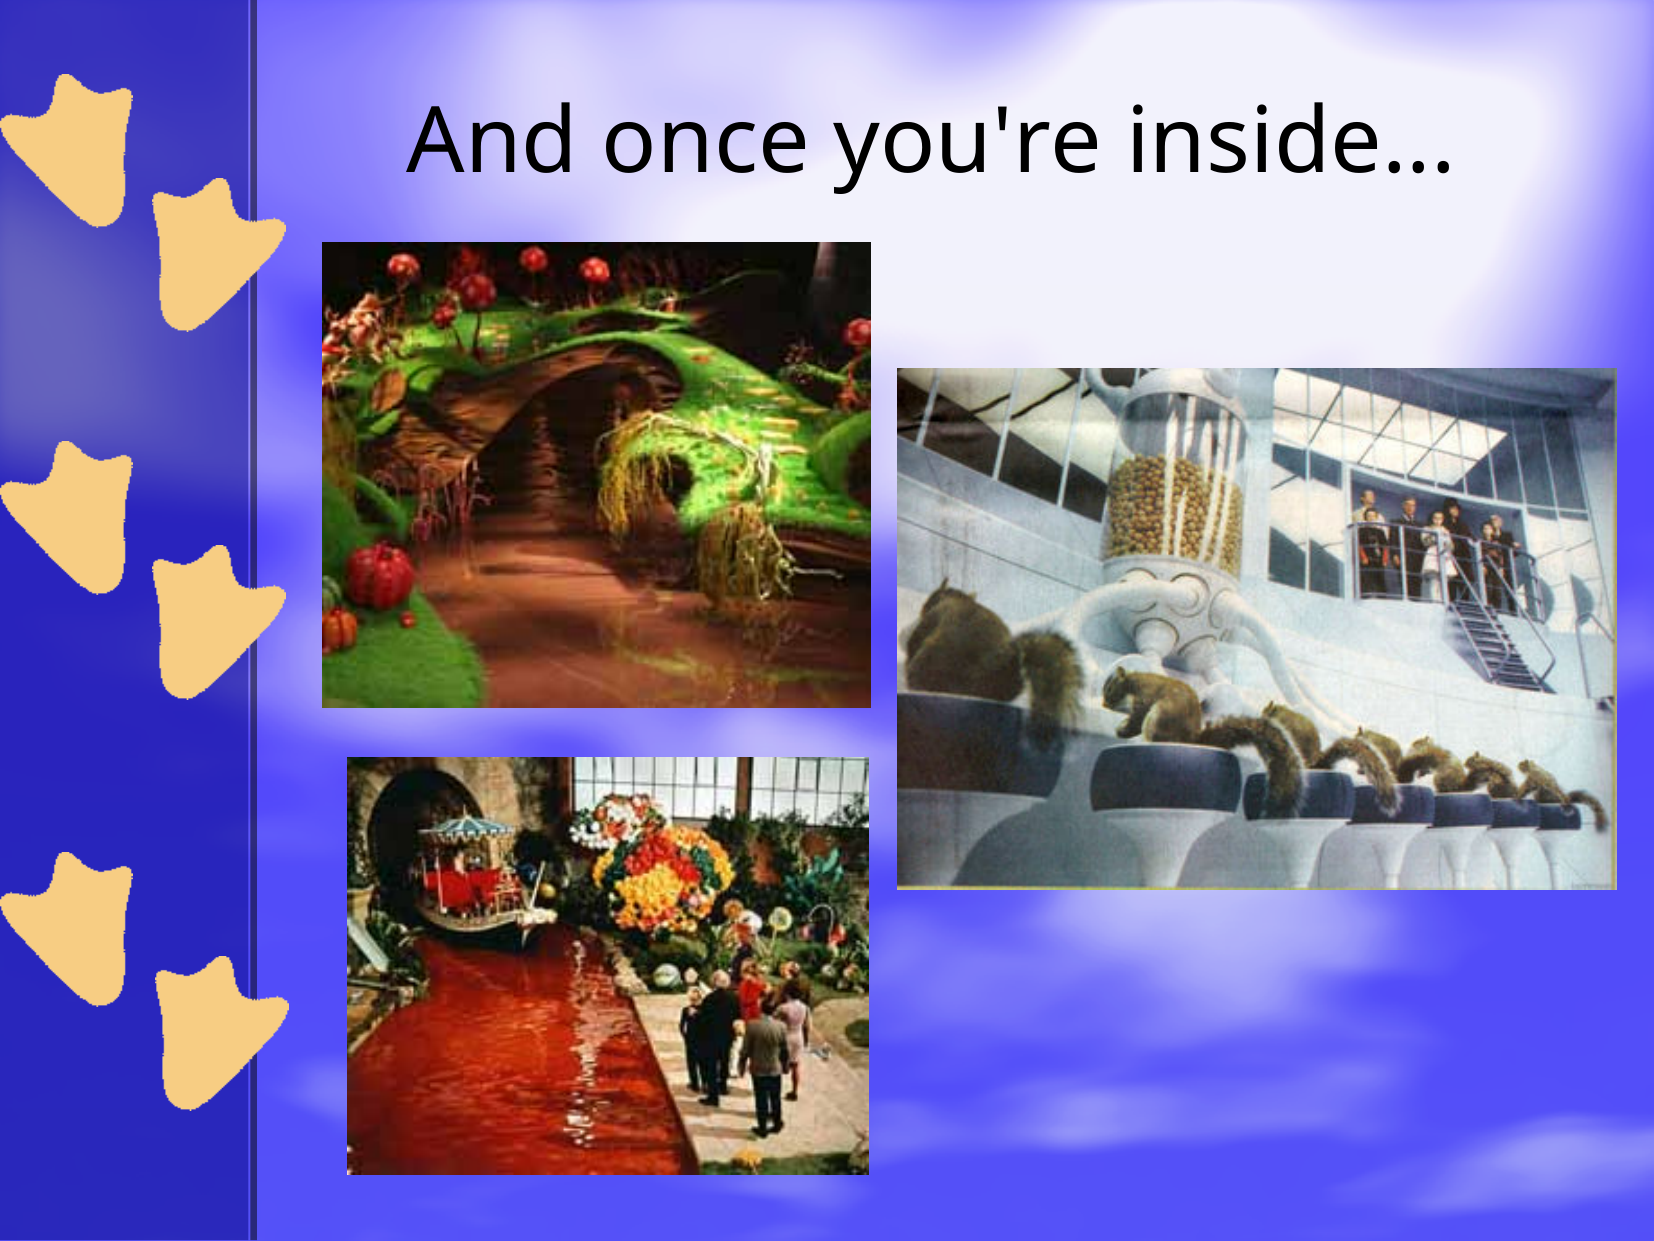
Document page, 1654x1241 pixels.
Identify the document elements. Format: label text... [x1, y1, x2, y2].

text_box And once you're inside... [304, 58, 1559, 215]
picture [152, 545, 286, 700]
picture [897, 368, 1617, 890]
picture [0, 441, 133, 595]
picture [322, 242, 871, 708]
picture [0, 852, 133, 1007]
picture [152, 178, 286, 332]
title Drawn to the penguin: Socially responsible software [257, 0, 1653, 1104]
picture [0, 74, 133, 228]
picture [347, 757, 869, 1175]
picture [155, 956, 289, 1111]
